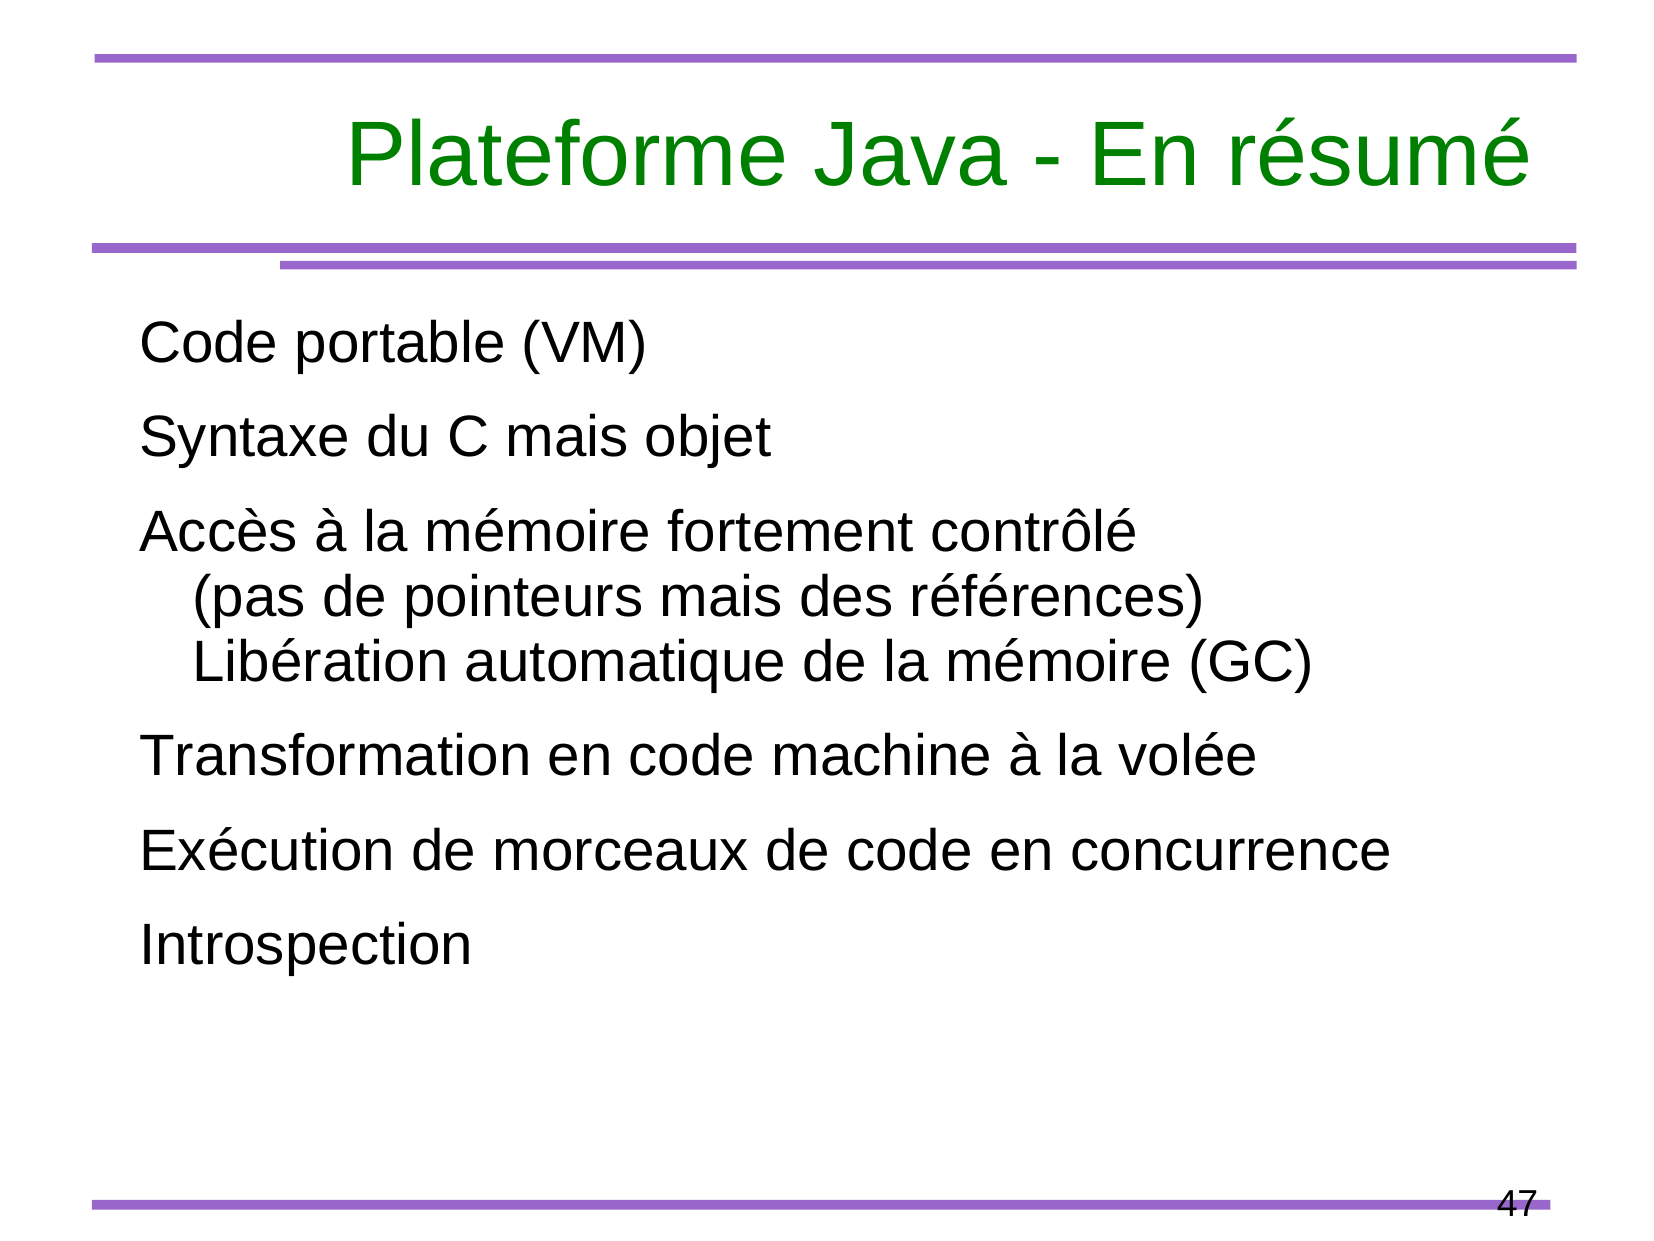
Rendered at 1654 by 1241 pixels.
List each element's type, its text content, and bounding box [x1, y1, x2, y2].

list Code portable (VM) Syntaxe du C mais objet Accès à la mémoire fortement contrôlé (pas de pointeurs mais des références) Libération automatique de la mémoire (GC) Transformation en code machine à la volée Exécution de morceaux de code en concurrence Introspection [121, 309, 1534, 1176]
title Plateforme Java - En résumé [121, 49, 1534, 257]
